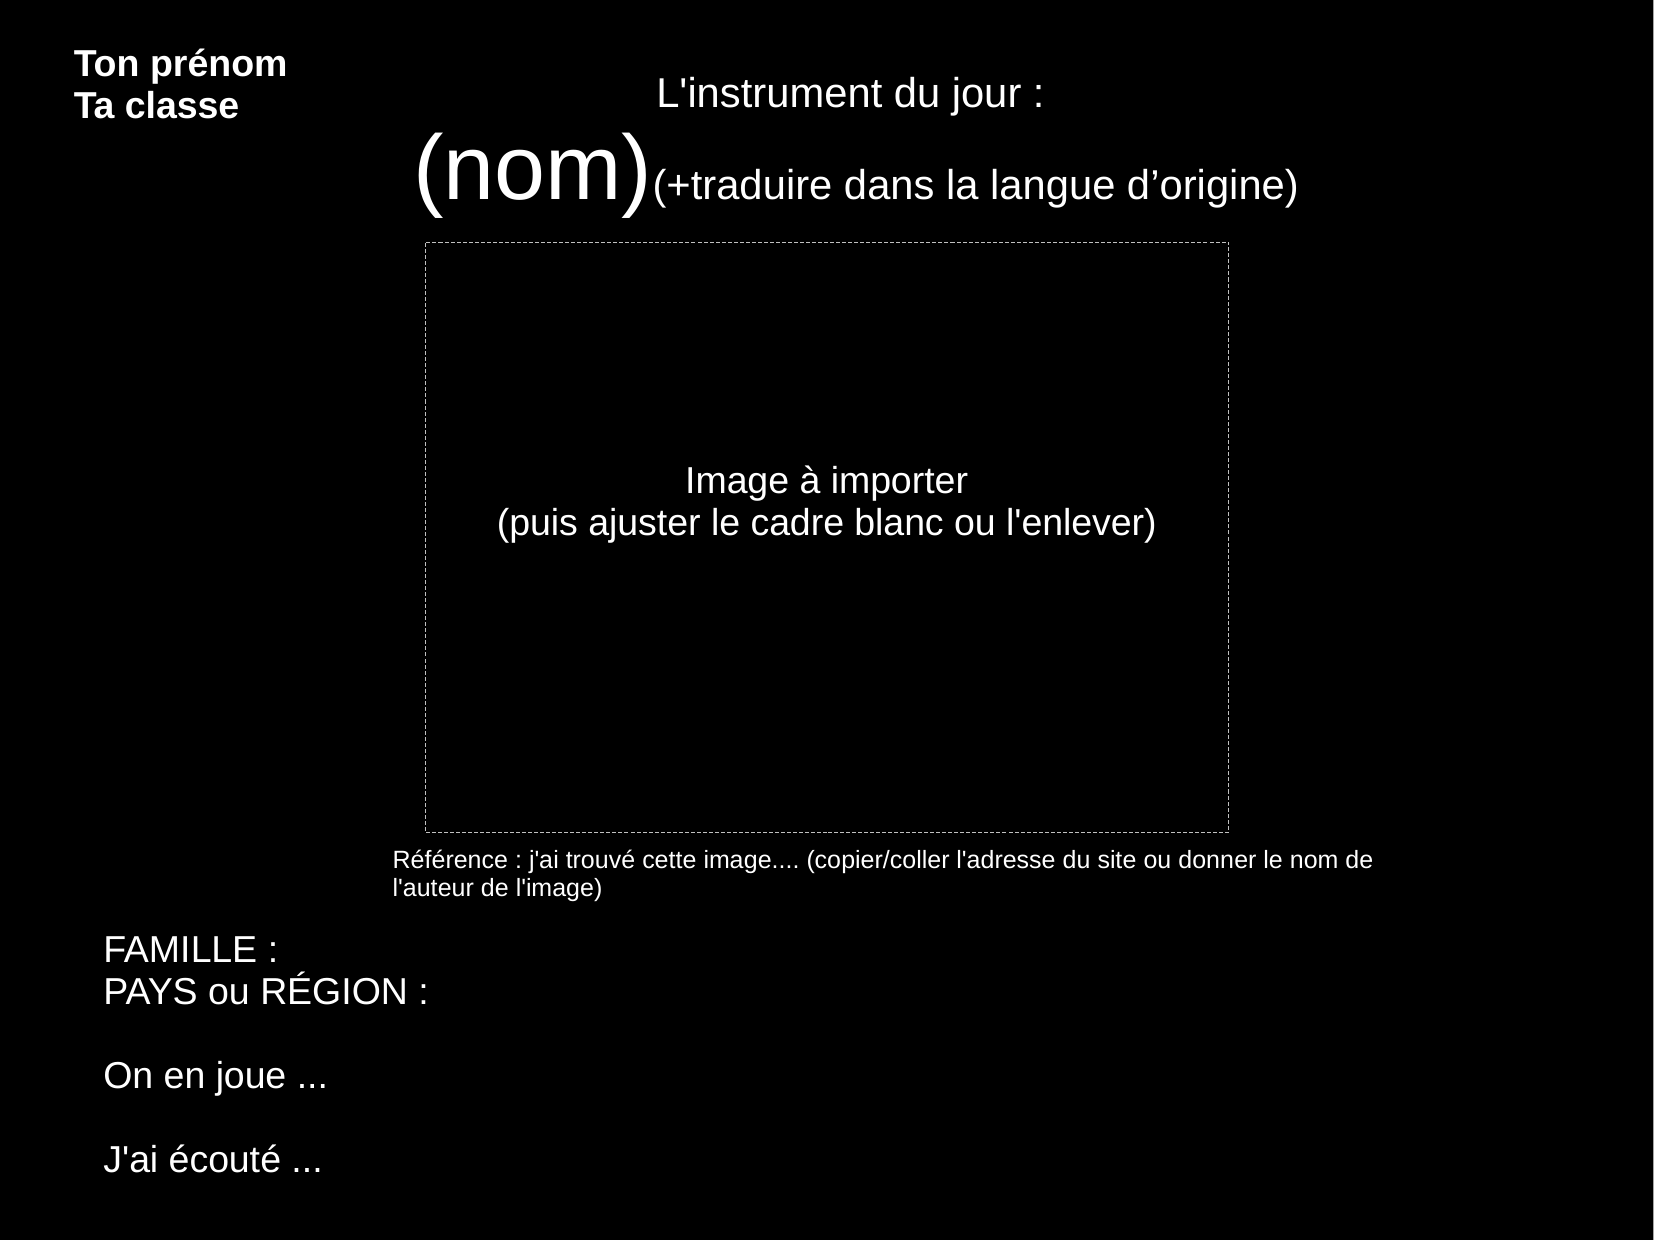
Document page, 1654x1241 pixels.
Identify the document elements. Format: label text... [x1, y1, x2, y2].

title L'instrument du jour : (nom)(+traduire dans la langue d’origine) [330, 40, 1382, 249]
text_box Image à importer (puis ajuster le cadre blanc ou l'enlever) [425, 249, 1229, 833]
text_box Référence : j'ai trouvé cette image.... (copier/coller l'adresse du site ou donner le nom de l'auteur de l'image) [377, 838, 1430, 910]
text_box FAMILLE : PAYS ou RÉGION : On en joue ... J'ai écouté ... [88, 921, 1471, 1189]
text_box Ton prénom Ta classe [58, 35, 303, 137]
